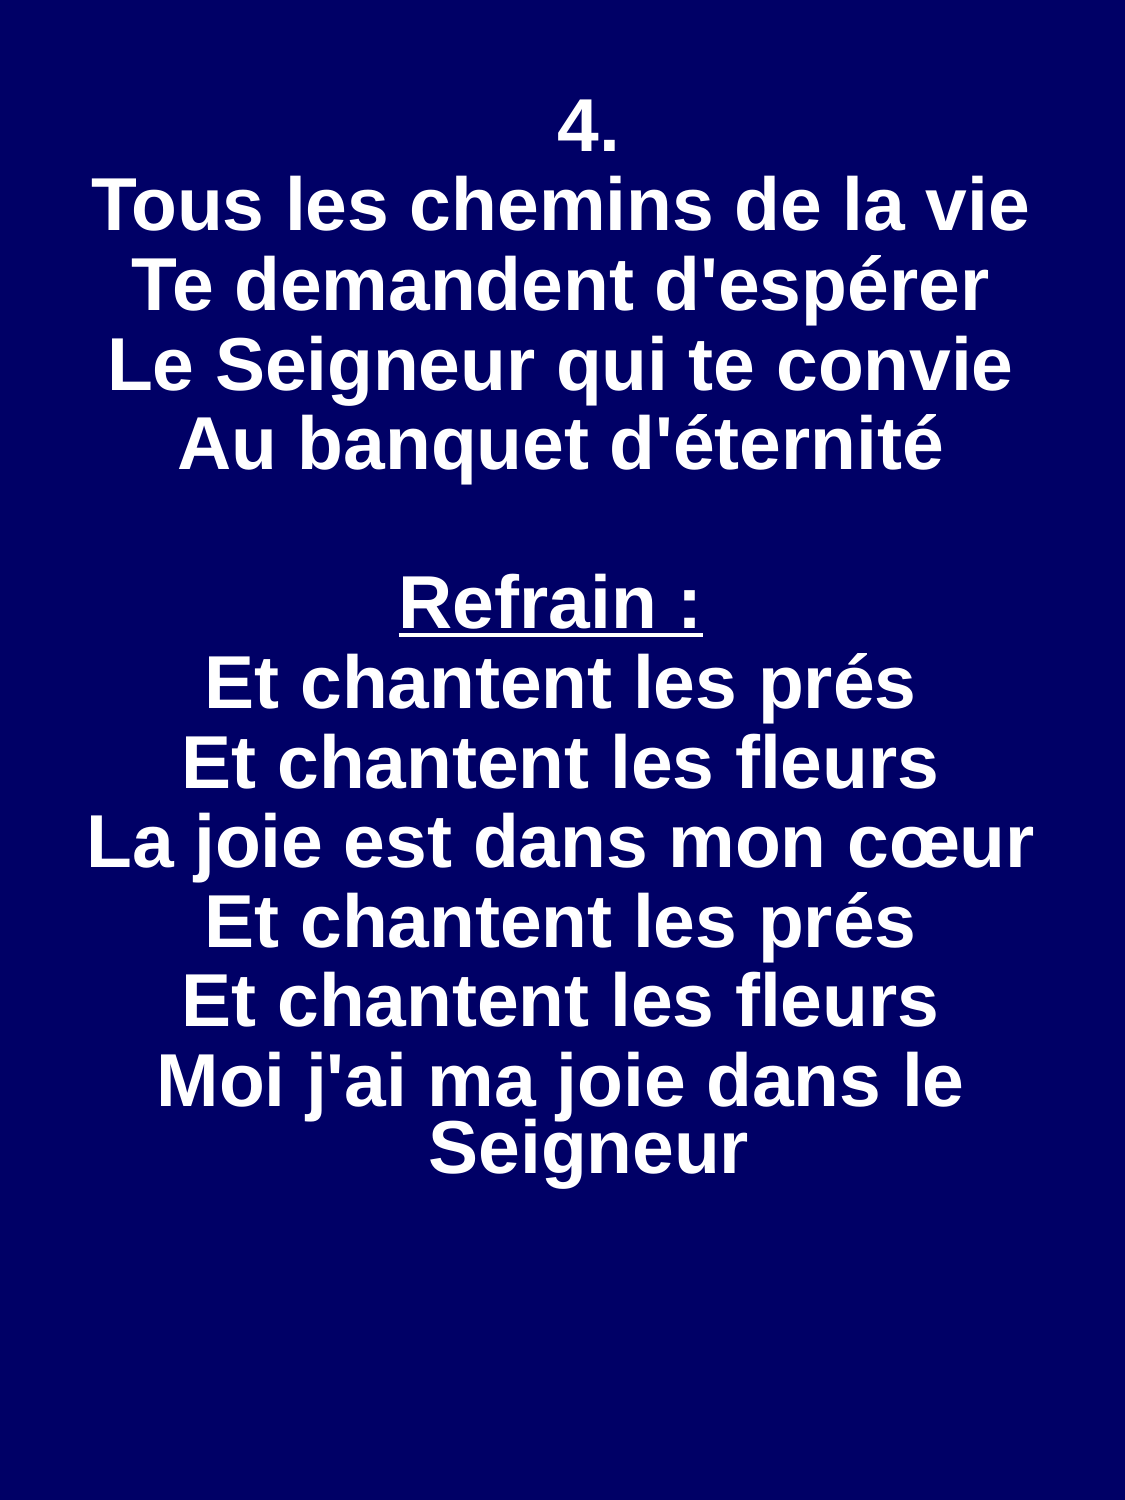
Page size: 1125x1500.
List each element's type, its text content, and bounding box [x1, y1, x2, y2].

text_box 4. Tous les chemins de la vie Te demandent d'espérer Le Seigneur qui te convie Au banquet d'éternité Refrain : Et chantent les prés Et chantent les fleurs La joie est dans mon cœur Et chantent les prés Et chantent les fleurs Moi j'ai ma joie dans le Seigneur [11, 35, 1111, 1441]
